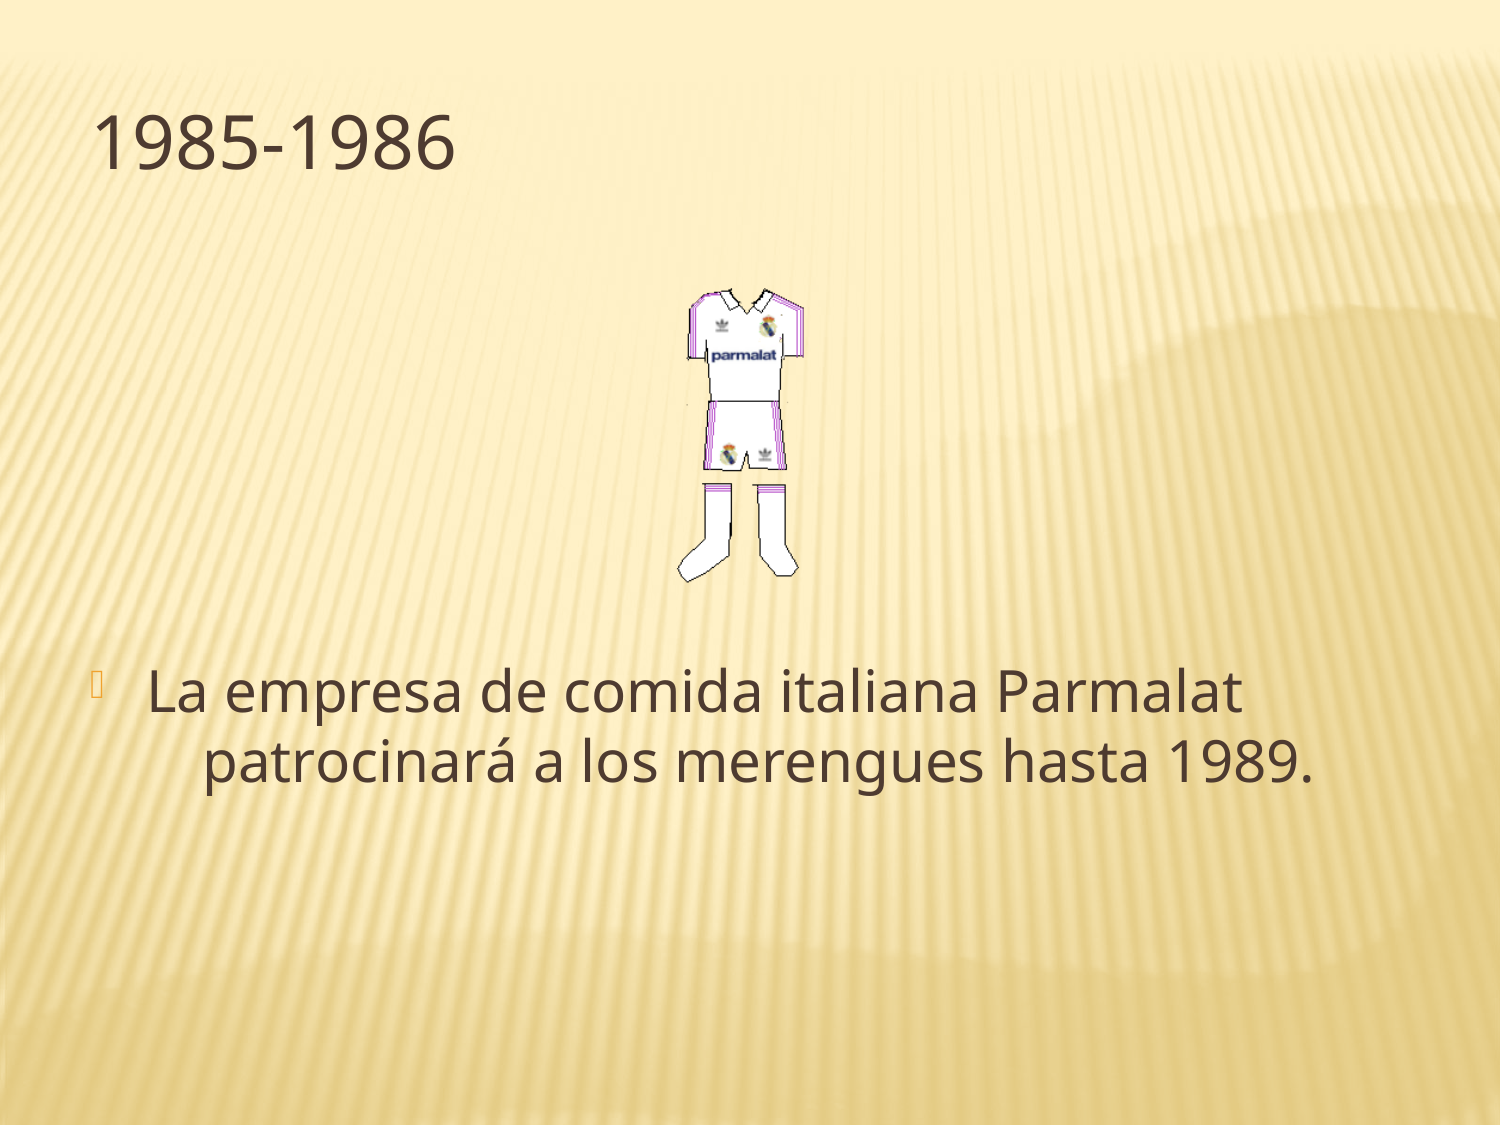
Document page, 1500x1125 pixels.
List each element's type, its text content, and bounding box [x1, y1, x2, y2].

title 1985-1986 [75, 45, 1426, 234]
picture [652, 262, 848, 622]
list La empresa de comida italiana Parmalat patrocinará a los merengues hasta 1989. [75, 646, 1426, 1006]
